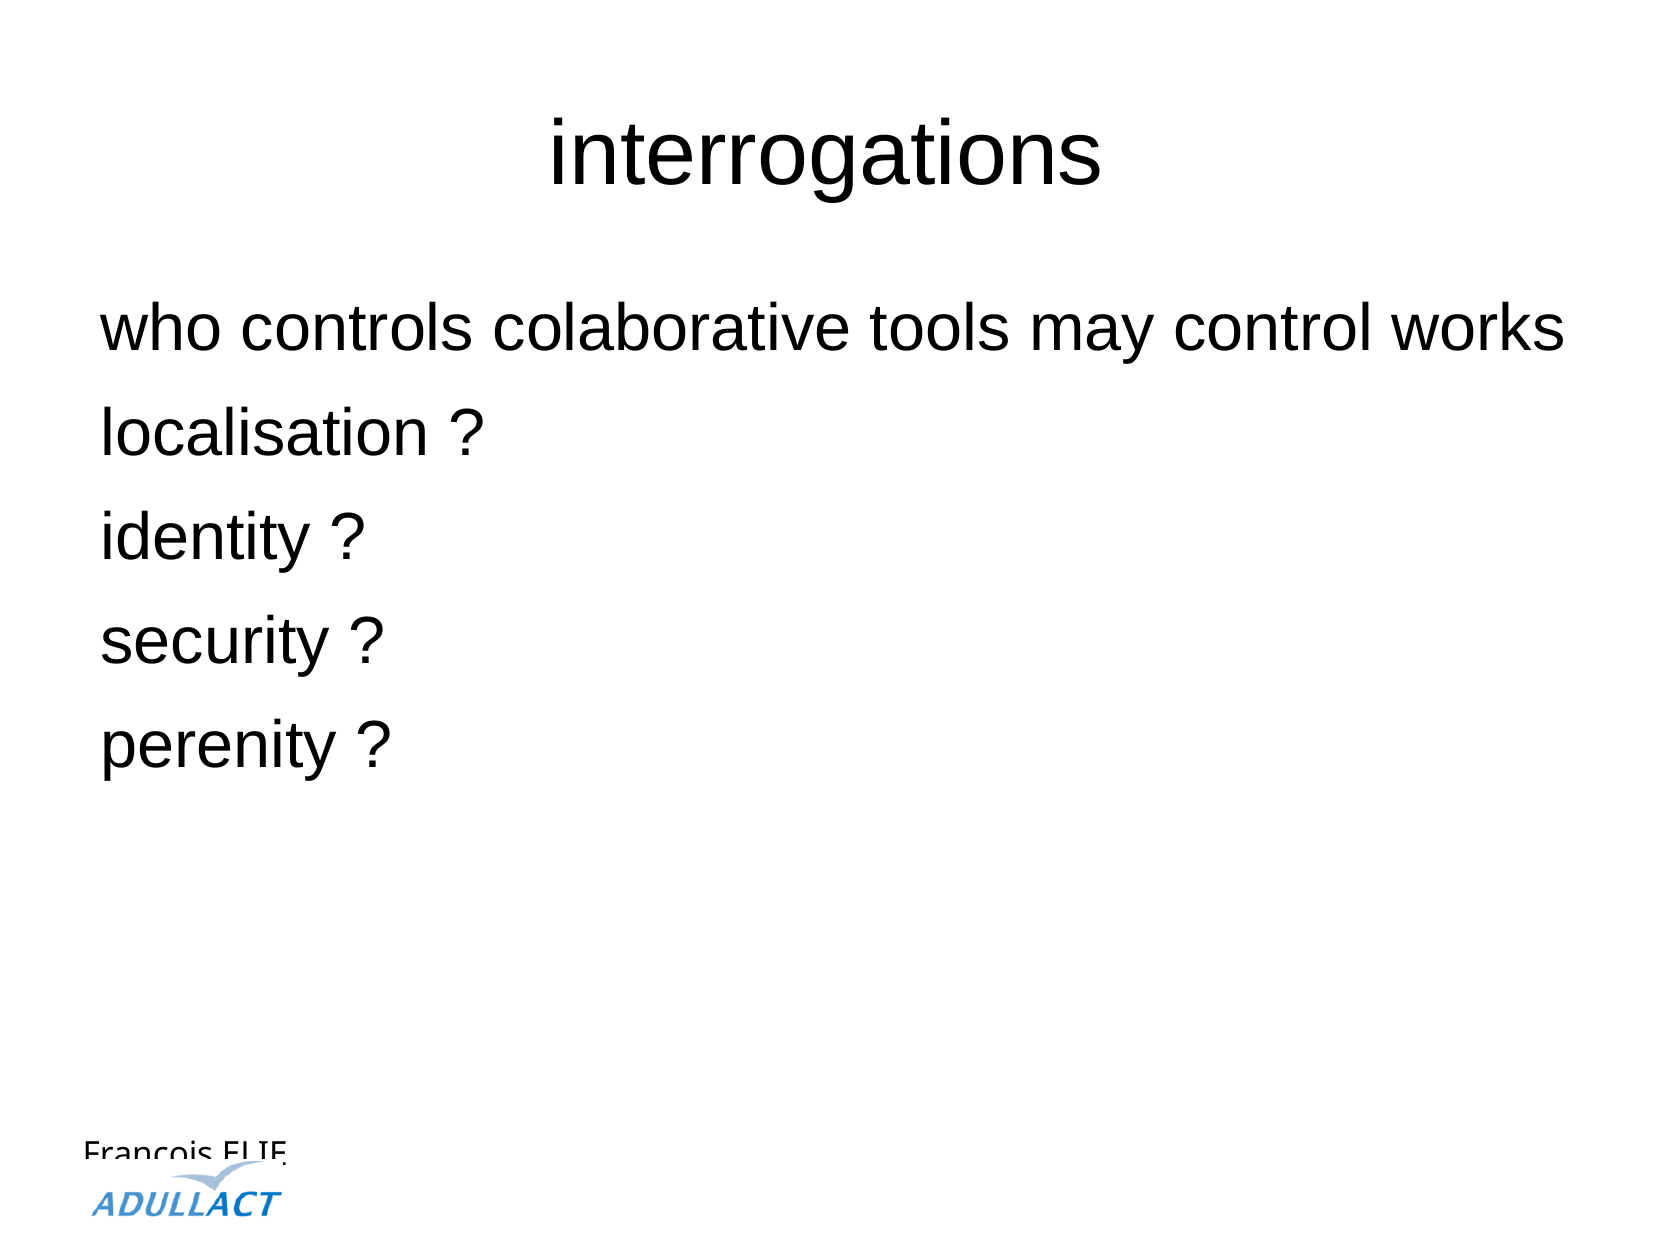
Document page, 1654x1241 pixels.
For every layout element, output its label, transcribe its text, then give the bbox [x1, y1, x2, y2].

title interrogations [82, 49, 1571, 257]
picture [82, 1159, 283, 1221]
list who controls colaborative tools may control works localisation ? identity ? security ? perenity ? [82, 290, 1571, 1109]
